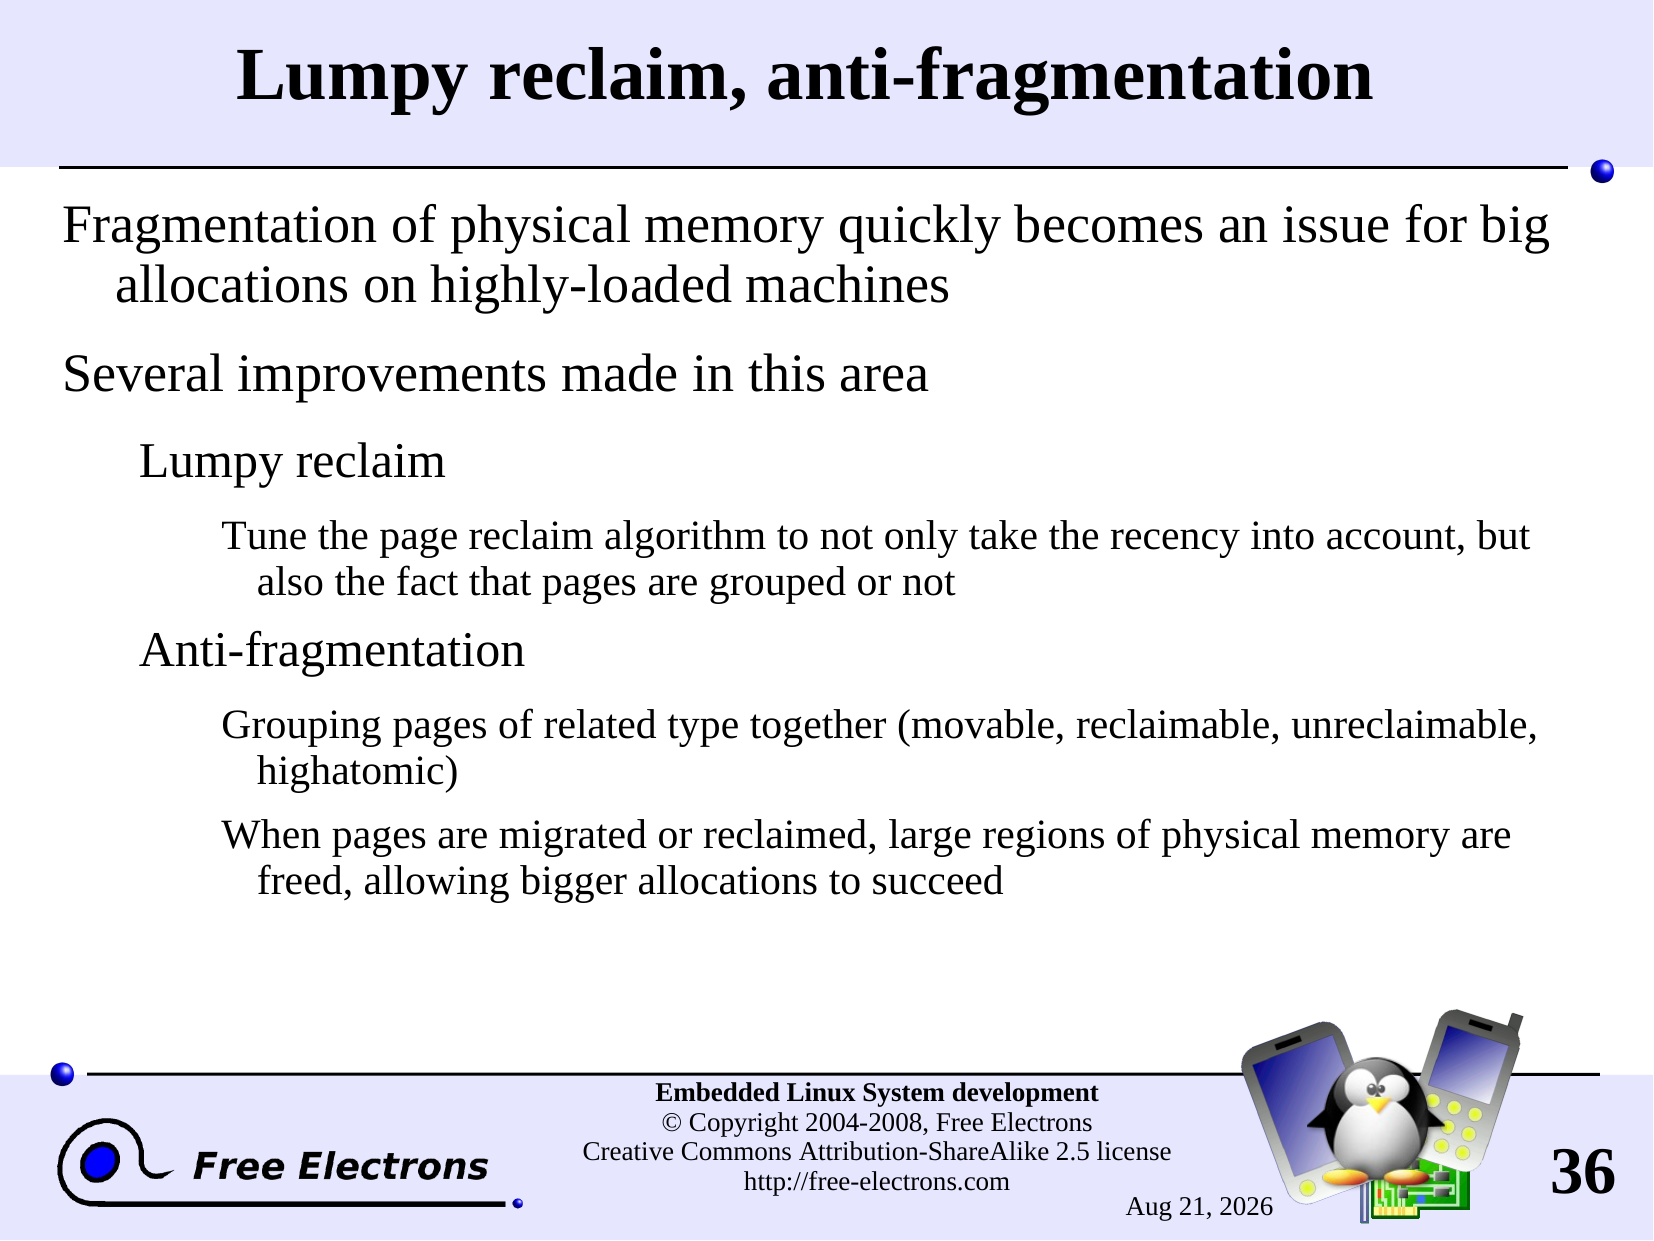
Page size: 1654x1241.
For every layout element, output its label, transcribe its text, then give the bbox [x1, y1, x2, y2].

title Lumpy reclaim, anti-fragmentation [60, 25, 1551, 124]
picture [50, 1107, 527, 1216]
list Fragmentation of physical memory quickly becomes an issue for big allocations on highly-loaded machines Several improvements made in this area Lumpy reclaim Tune the page reclaim algorithm to not only take the recency into account, but also the fact that pages are grouped or not Anti-fragmentation Grouping pages of related type together (movable, reclaimable, unreclaimable, highatomic) When pages are migrated or reclaimed, large regions of physical memory are freed, allowing bigger allocations to succeed [44, 193, 1595, 1044]
picture [1225, 1044, 1528, 1241]
